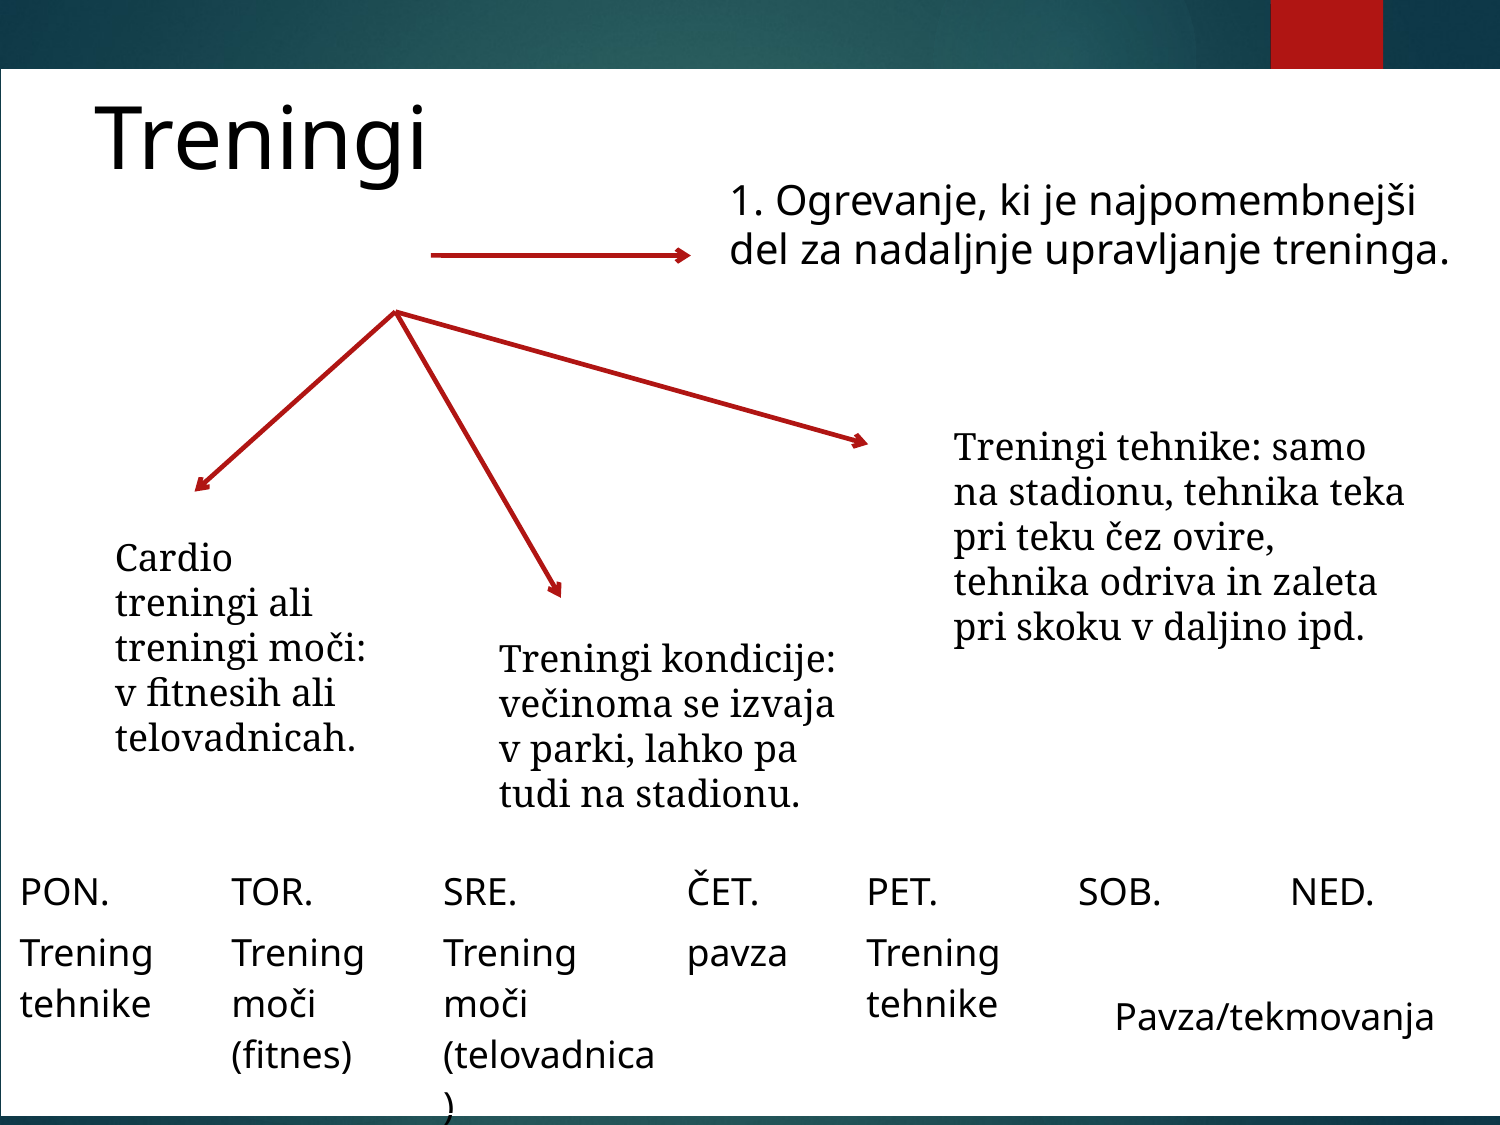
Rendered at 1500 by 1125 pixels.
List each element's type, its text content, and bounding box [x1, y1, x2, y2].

text_box Cardio treningi ali treningi moči: v fitnesih ali telovadnicah. [100, 527, 396, 767]
list 1. Ogrevanje, ki je najpomembnejši del za nadaljnje upravljanje treninga. [714, 165, 1473, 346]
table_cell Trening moči (telovadnica) [429, 920, 671, 1113]
table_header PET. [852, 859, 1062, 918]
table_cell Trening tehnike [852, 920, 1062, 1113]
table_header PON. [6, 859, 215, 918]
table_header ČET. [673, 859, 851, 918]
picture [0, 0, 1500, 1125]
text_box Treningi tehnike: samo na stadionu, tehnika teka pri teku čez ovire, tehnika odriva in zaleta pri skoku v daljino ipd. [939, 415, 1436, 656]
table_header SRE. [429, 859, 671, 918]
table_header TOR. [217, 859, 427, 918]
title Treningi [79, 74, 1237, 304]
text_box Treningi kondicije: večinoma se izvaja v parki, lahko pa tudi na stadionu. [484, 627, 869, 823]
table_header SOB. [1064, 859, 1274, 918]
table_cell Trening moči (fitnes) [217, 920, 427, 1113]
table_cell Trening tehnike [6, 920, 215, 1113]
table_cell Pavza/tekmovanja [1064, 920, 1486, 1113]
table_header NED. [1276, 859, 1486, 918]
table_cell pavza [673, 920, 851, 1113]
